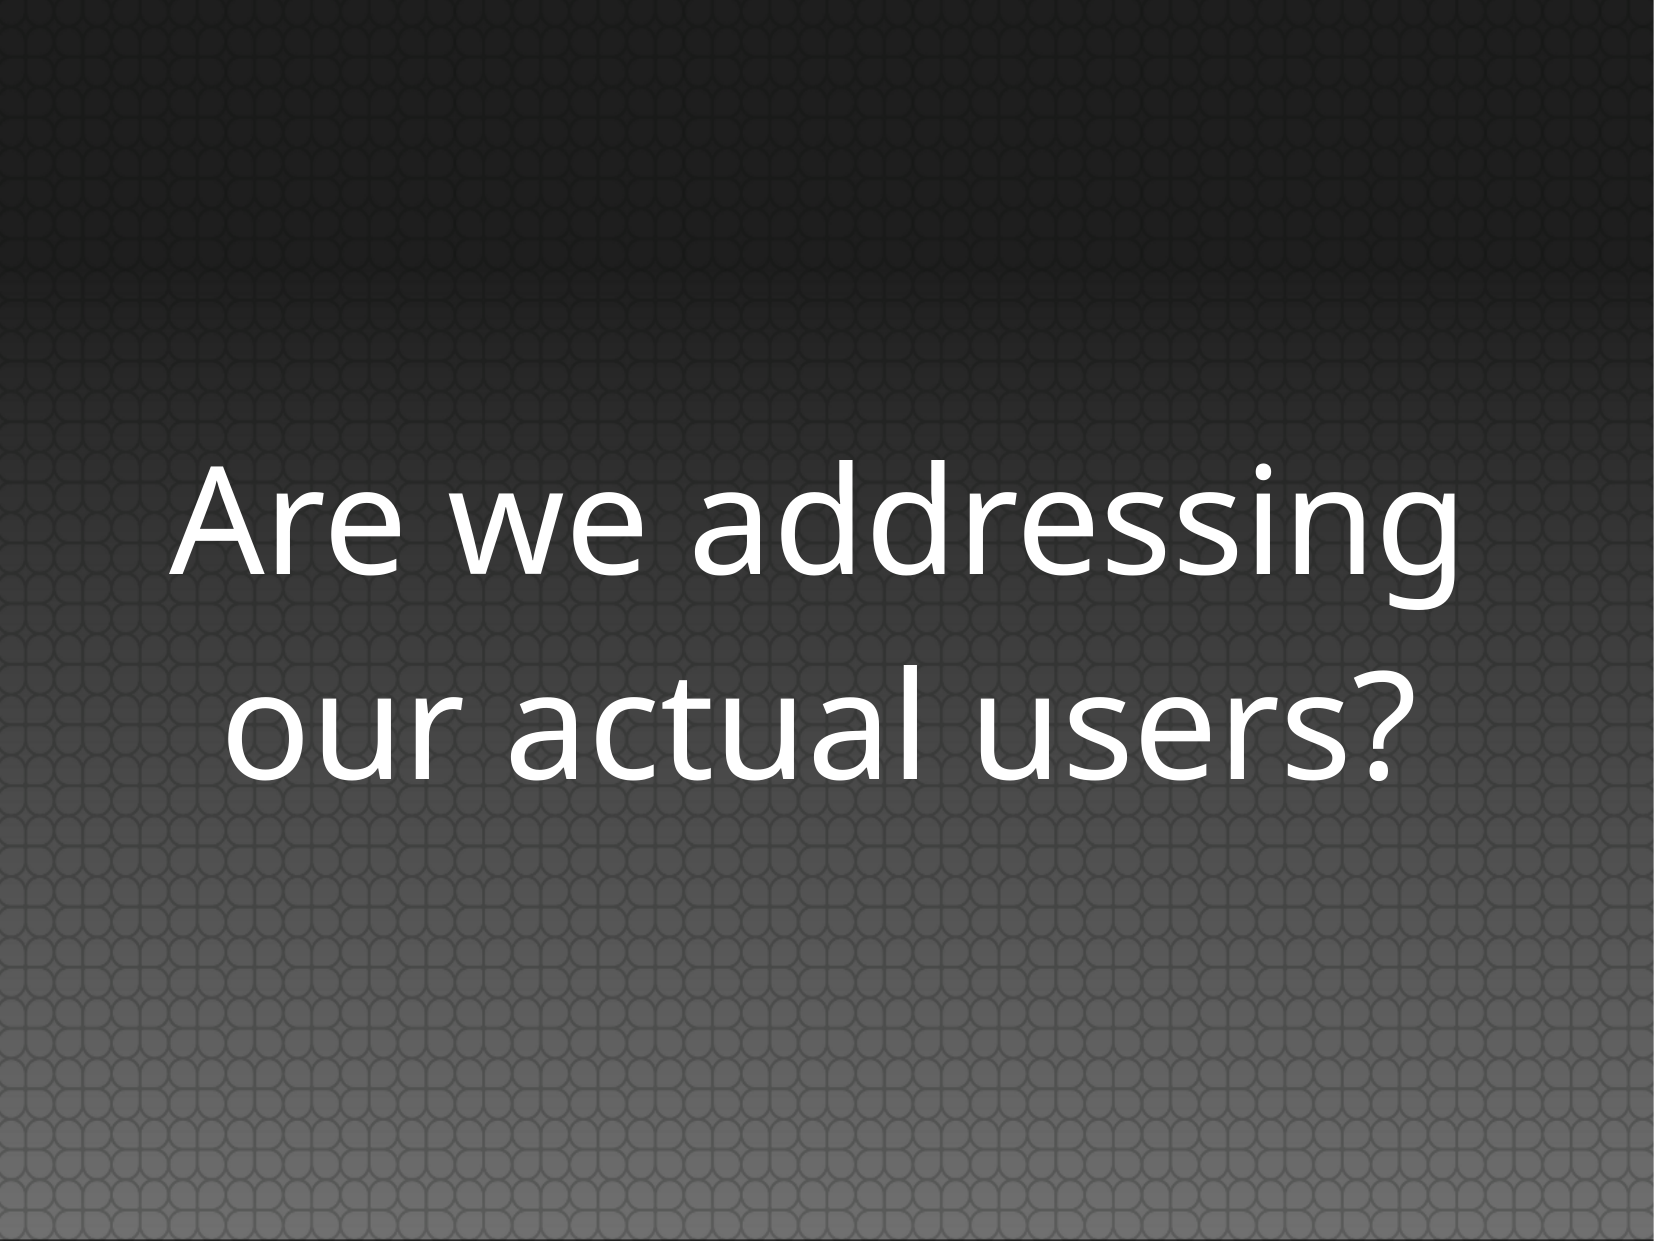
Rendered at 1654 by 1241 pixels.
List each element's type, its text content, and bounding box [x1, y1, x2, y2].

picture [0, 0, 1654, 1241]
title Are we addressing our actual users? [75, 390, 1564, 848]
